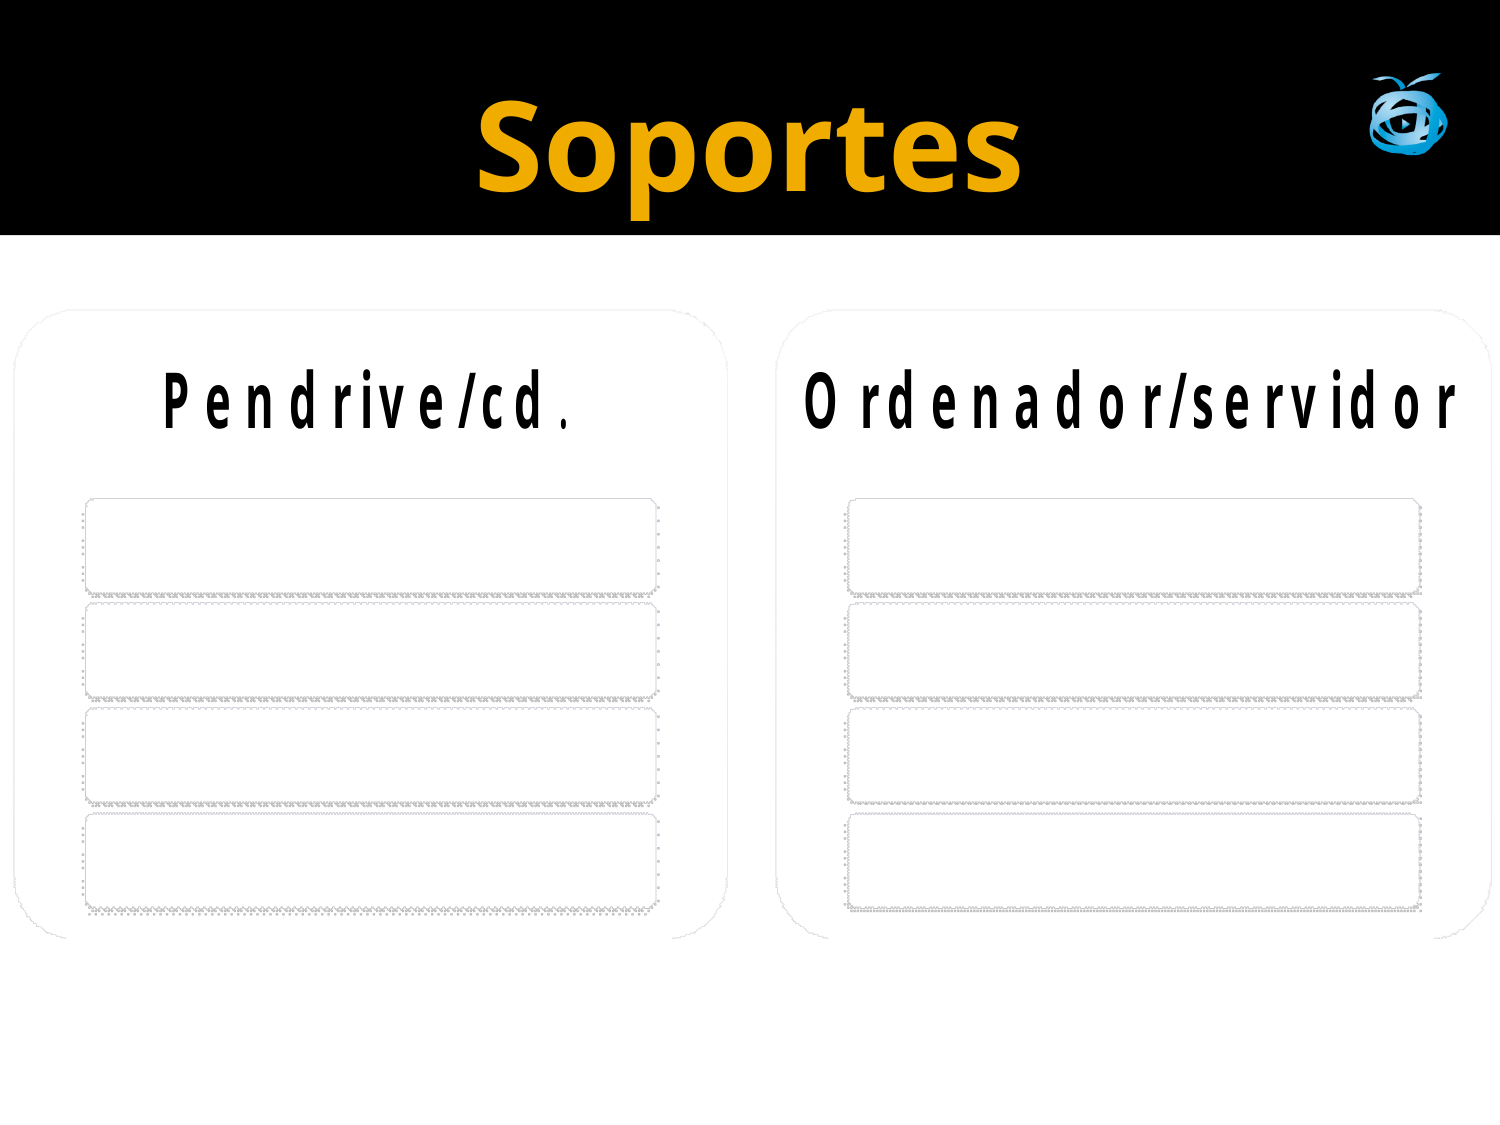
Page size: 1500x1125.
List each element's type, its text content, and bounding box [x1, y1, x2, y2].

picture [11, 307, 1500, 939]
title Soportes [75, 59, 1425, 231]
picture [1352, 54, 1459, 173]
